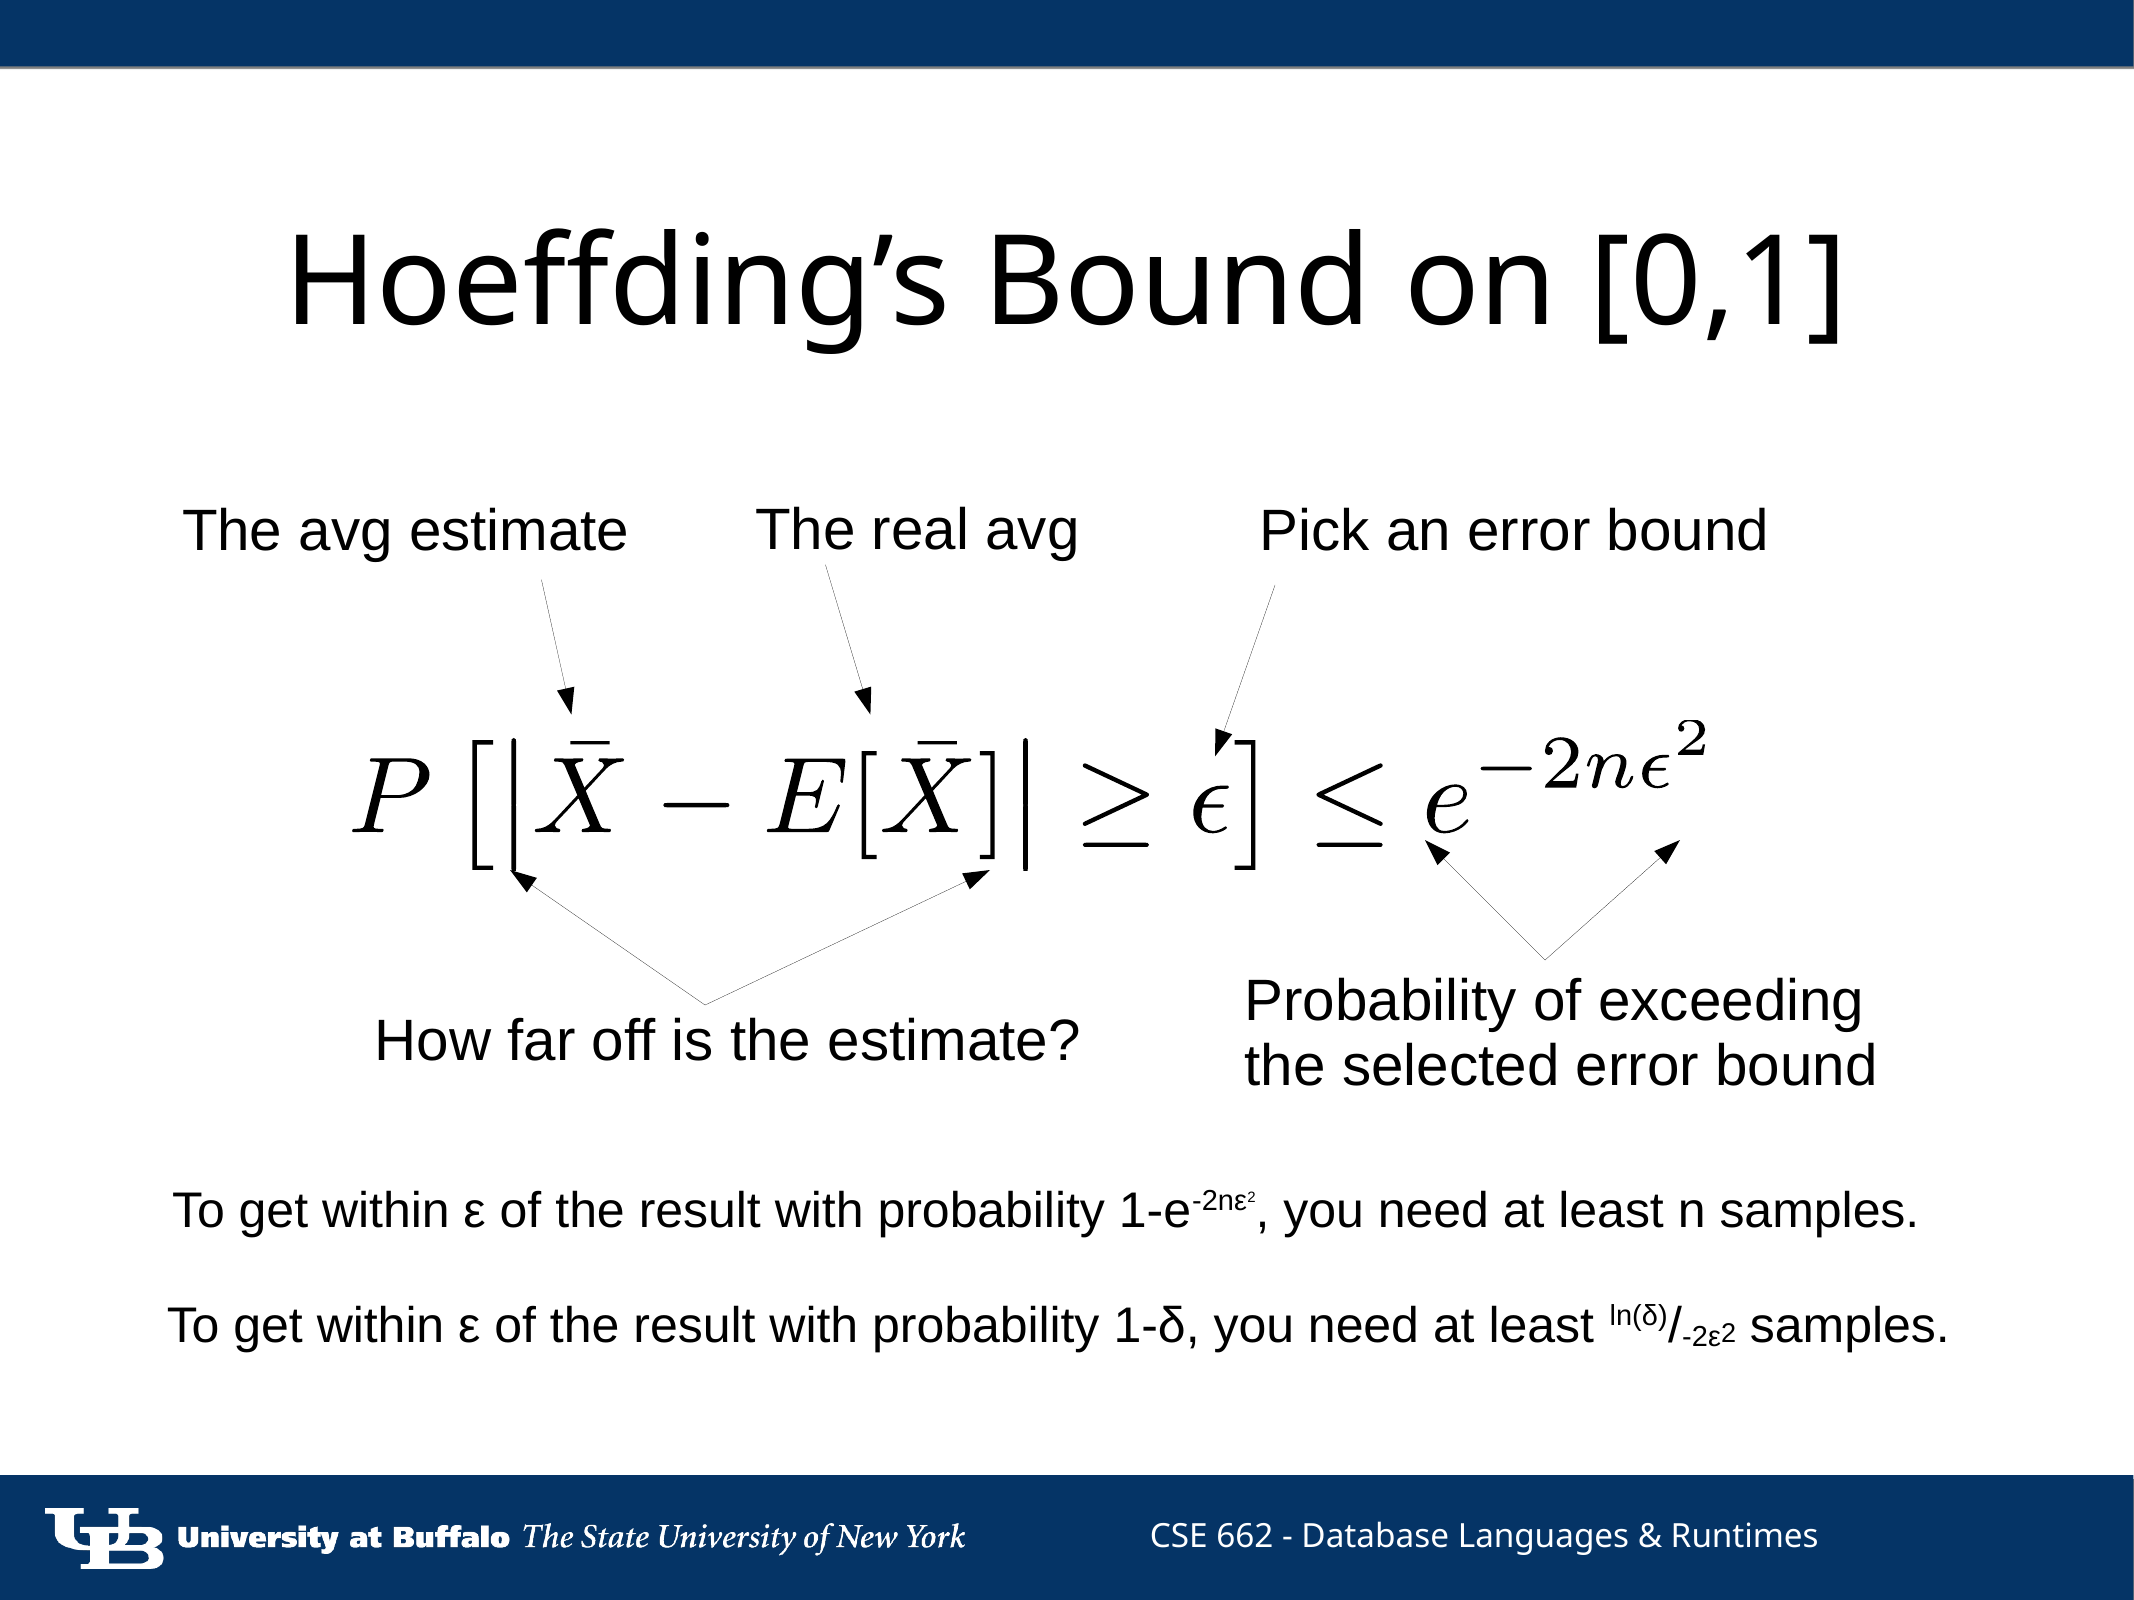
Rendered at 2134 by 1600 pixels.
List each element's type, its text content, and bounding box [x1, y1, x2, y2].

text_box Pick an error bound [1245, 490, 1785, 571]
picture [45, 1508, 965, 1569]
text_box The avg estimate [167, 490, 646, 571]
text_box The real avg [740, 489, 1096, 569]
title Hoeffding’s Bound on [0,1] [156, 124, 1978, 427]
text_box To get within ε of the result with probability 1-e-2nε2, you need at least n samples. [157, 1174, 1936, 1246]
picture [347, 720, 1711, 871]
text_box How far off is the estimate? [360, 1000, 1097, 1080]
text_box Probability of exceeding the selected error bound [1230, 960, 1894, 1105]
text_box To get within ε of the result with probability 1-δ, you need at least ln(δ)/-2ε2 samples. [152, 1290, 1966, 1380]
